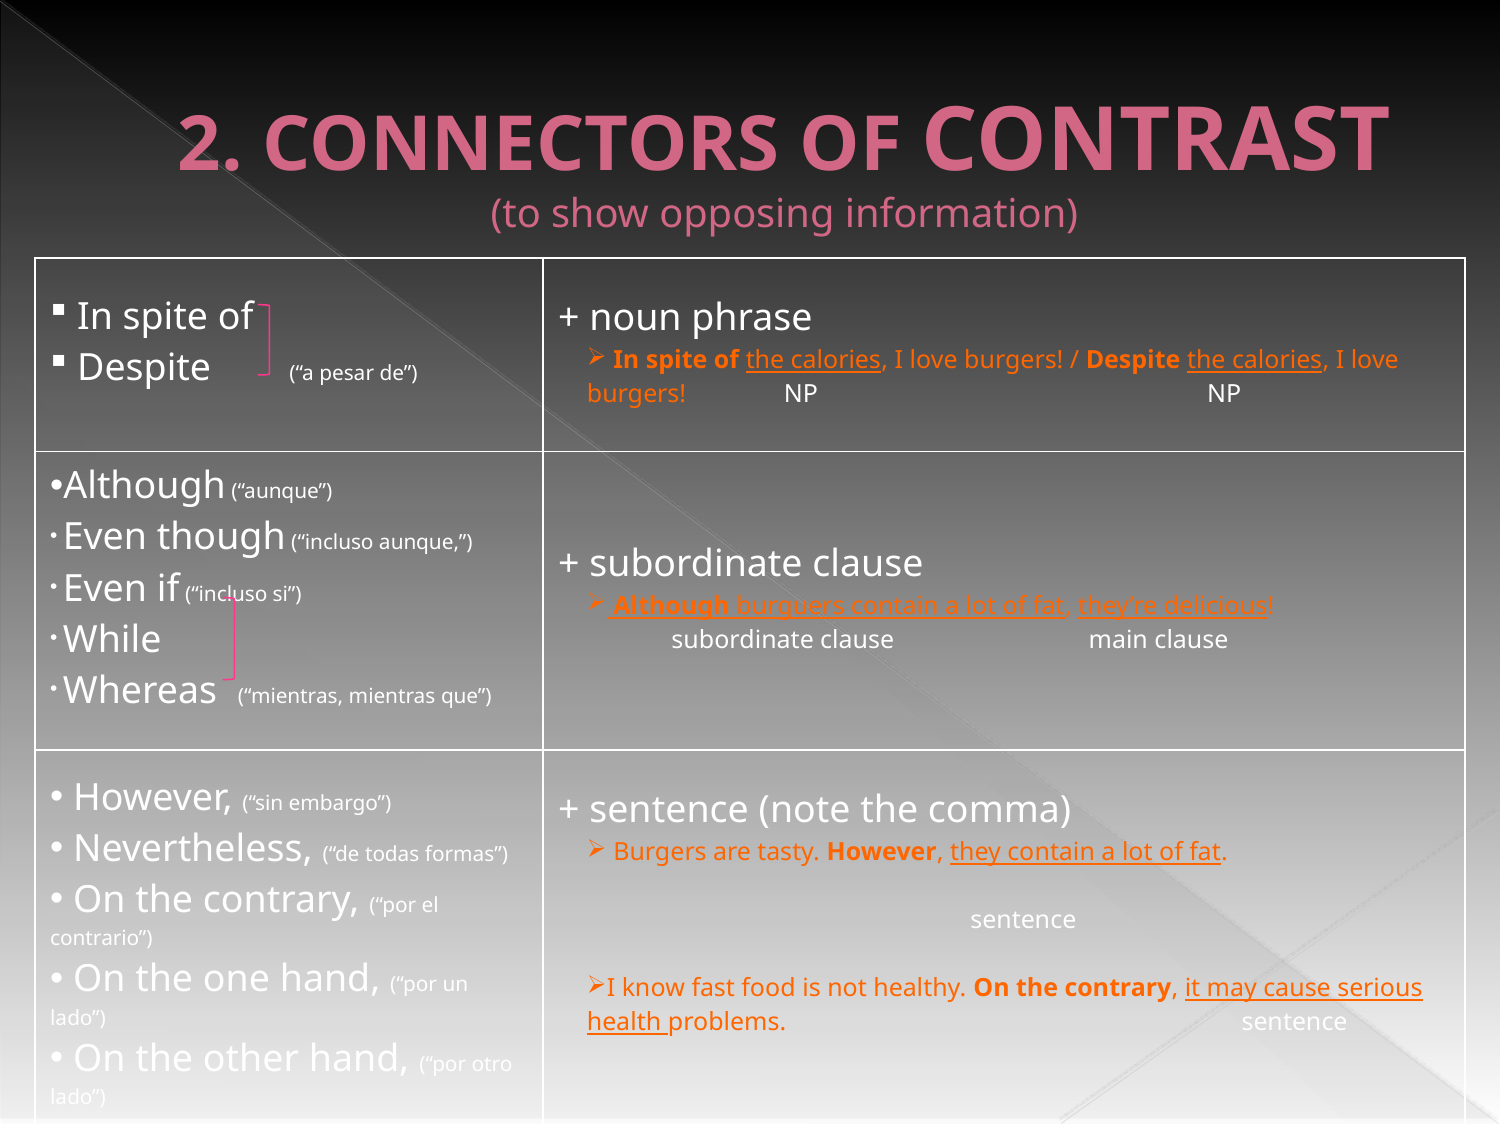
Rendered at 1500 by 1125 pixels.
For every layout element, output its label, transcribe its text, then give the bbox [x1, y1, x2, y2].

table_header In spite of Despite (“a pesar de”) [36, 259, 542, 451]
table_header + noun phrase In spite of the calories, I love burgers! / Despite the calories, I love burgers! NP NP [544, 259, 1464, 451]
table_cell However, (“sin embargo”) Nevertheless, (“de todas formas”) On the contrary, (“por el contrario”) On the one hand, (“por un lado”) On the other hand, (“por otro lado”) [36, 751, 542, 1125]
table_cell + subordinate clause Although burguers contain a lot of fat, they’re delicious! subordinate clause main clause [544, 452, 1464, 749]
table_cell Although (“aunque”) Even though (“incluso aunque,”) Even if (“incluso si”) While Whereas (“mientras, mientras que”) [36, 452, 542, 749]
title 2. CONNECTORS OF CONTRAST (to show opposing information) [75, 43, 1425, 257]
table_cell + sentence (note the comma) Burgers are tasty. However, they contain a lot of fat. sentence I know fast food is not healthy. On the contrary, it may cause serious health problems. sentence [544, 751, 1464, 1125]
